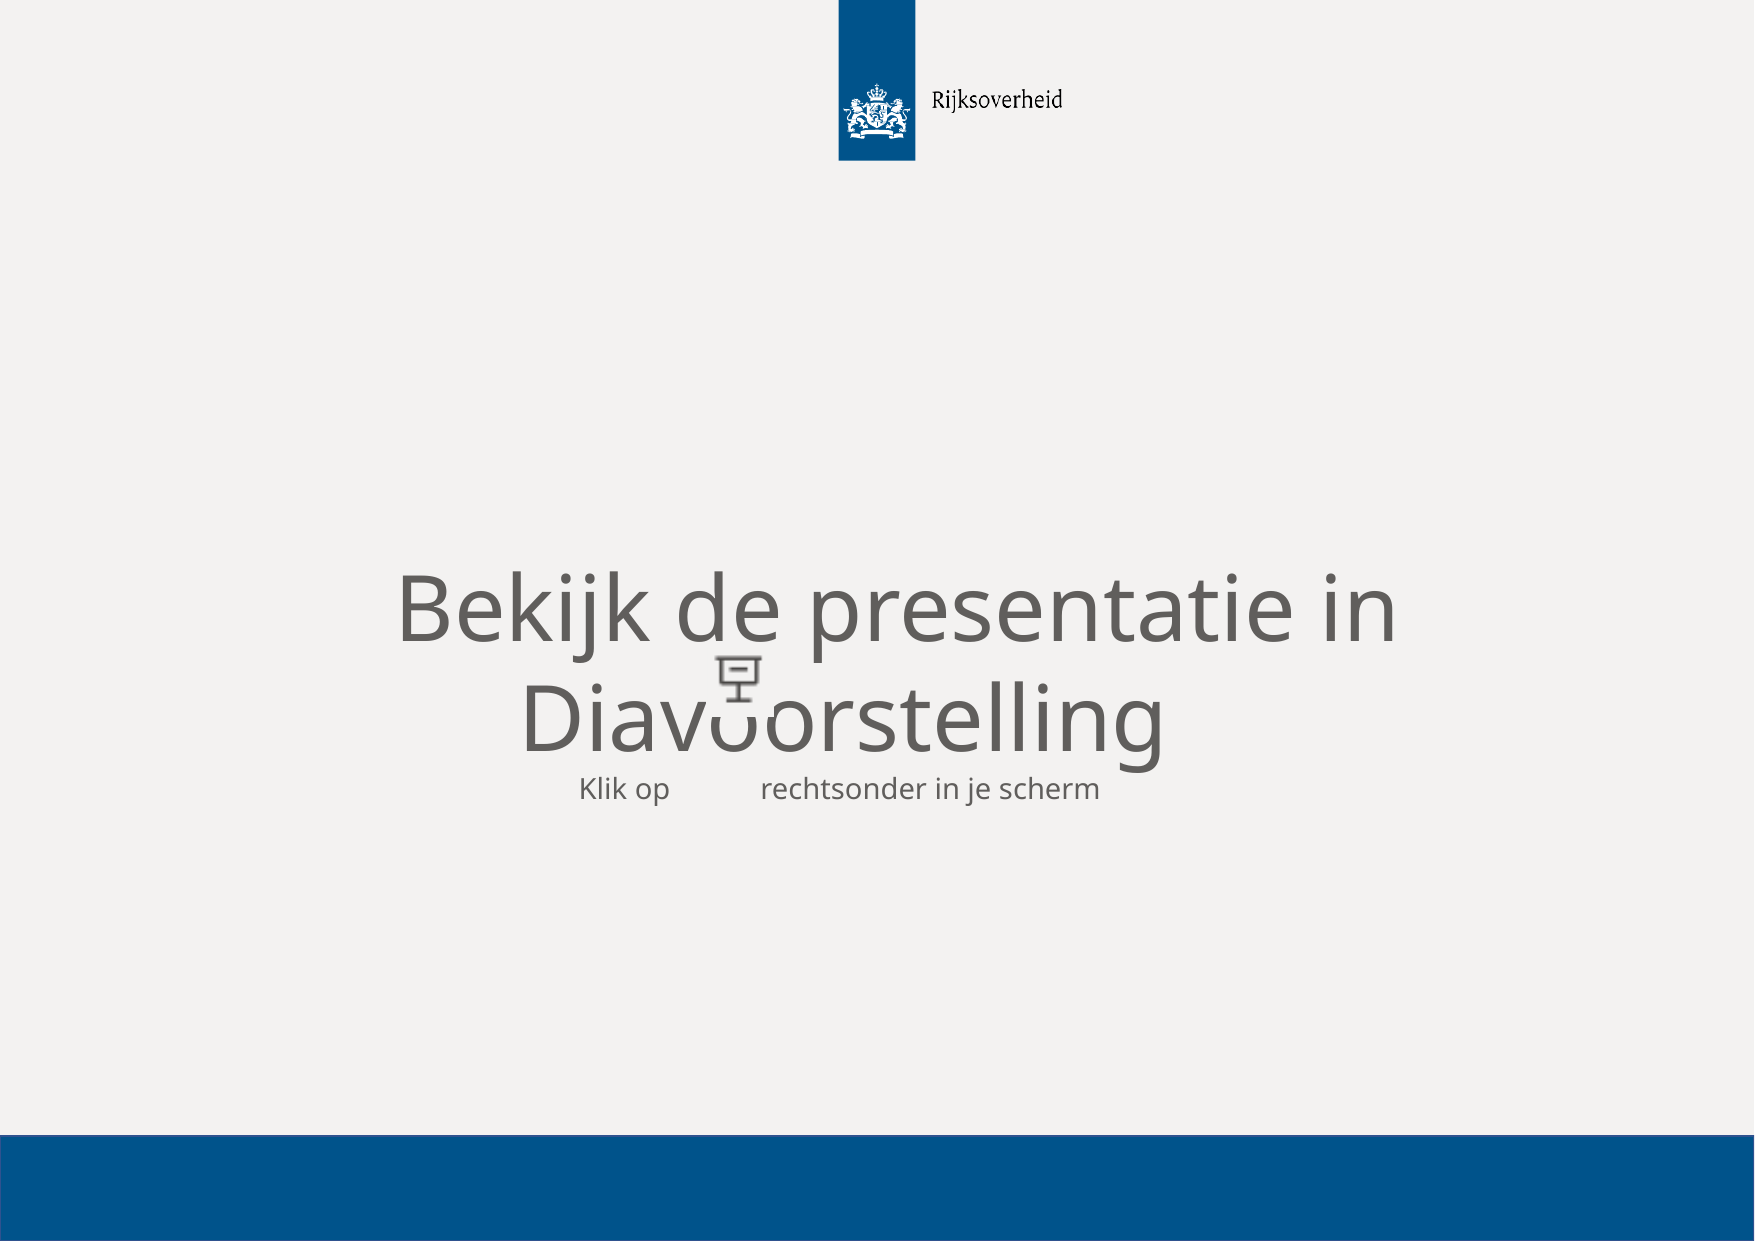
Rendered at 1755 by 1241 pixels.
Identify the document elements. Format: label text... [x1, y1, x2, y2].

text_box Bekijk de presentatie in Diavoorstelling Klik op rechtsonder in je scherm [25, 543, 1662, 703]
text_box [0, 0, 1754, 1241]
picture [706, 647, 774, 717]
picture [932, 89, 1062, 113]
